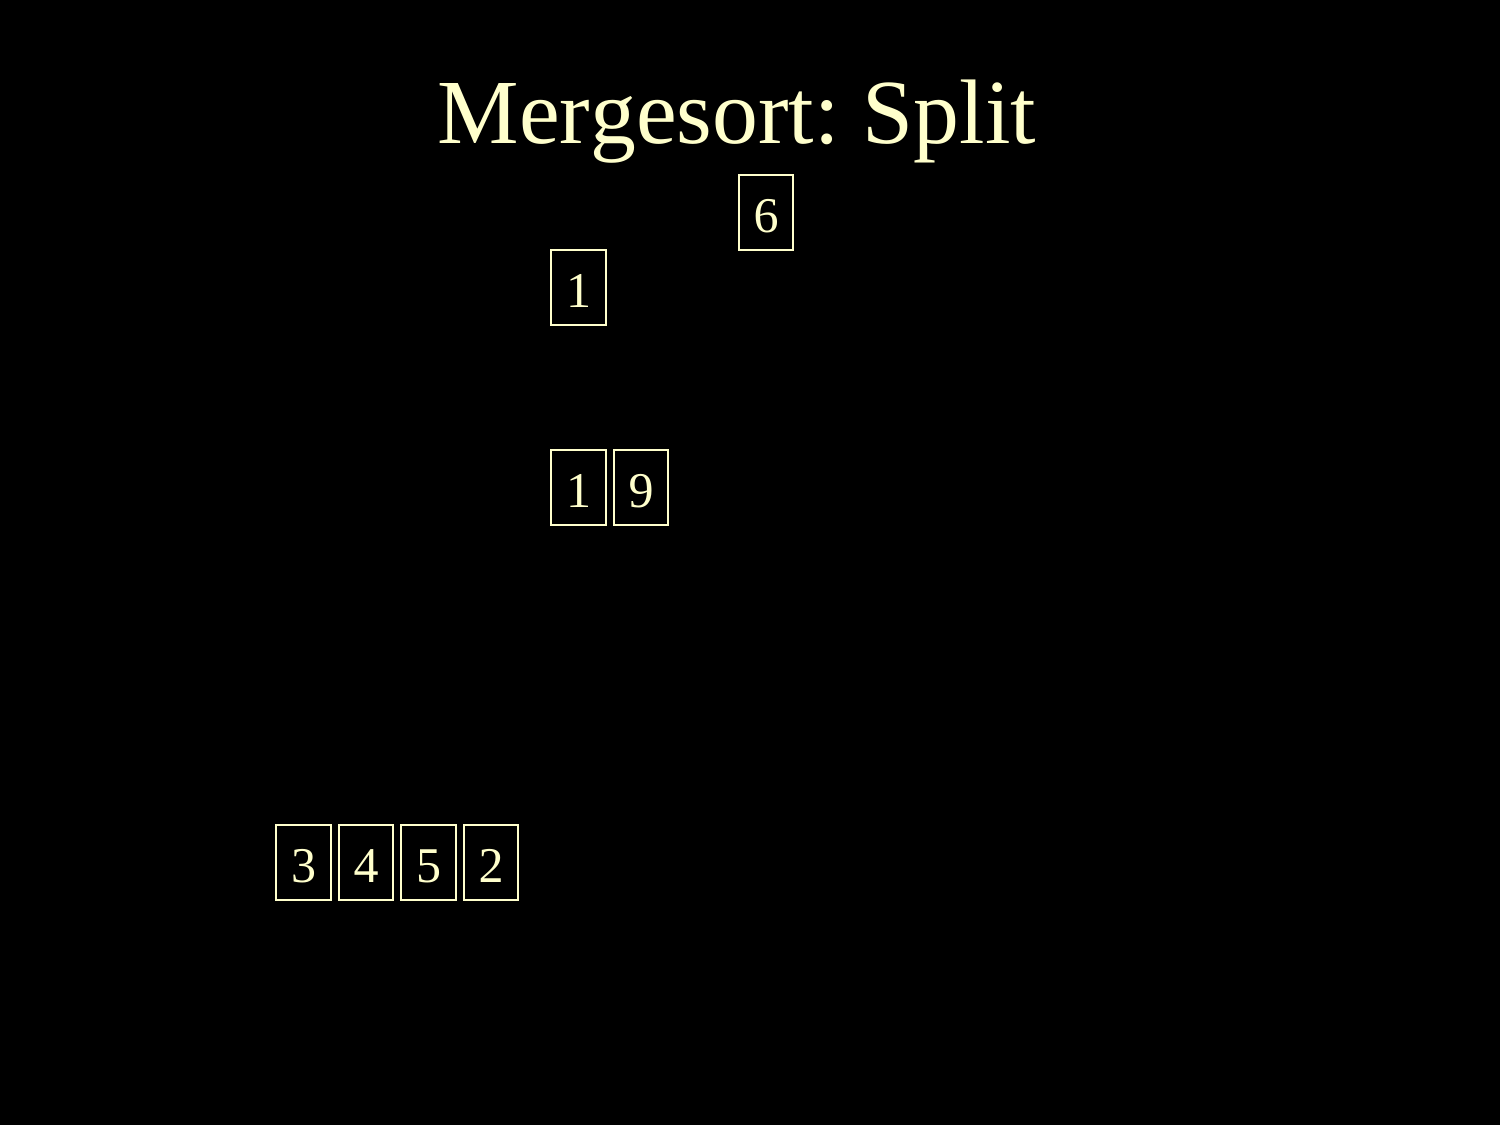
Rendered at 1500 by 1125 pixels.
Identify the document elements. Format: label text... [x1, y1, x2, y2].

text_box 5 [401, 824, 456, 901]
text_box 4 [338, 824, 394, 901]
text_box 1 [551, 449, 606, 526]
text_box 2 [463, 824, 519, 901]
text_box 1 [551, 249, 606, 326]
text_box 6 [738, 174, 794, 251]
text_box 9 [613, 449, 669, 526]
text_box 3 [276, 824, 331, 901]
title Mergesort: Split [8, 50, 1467, 176]
